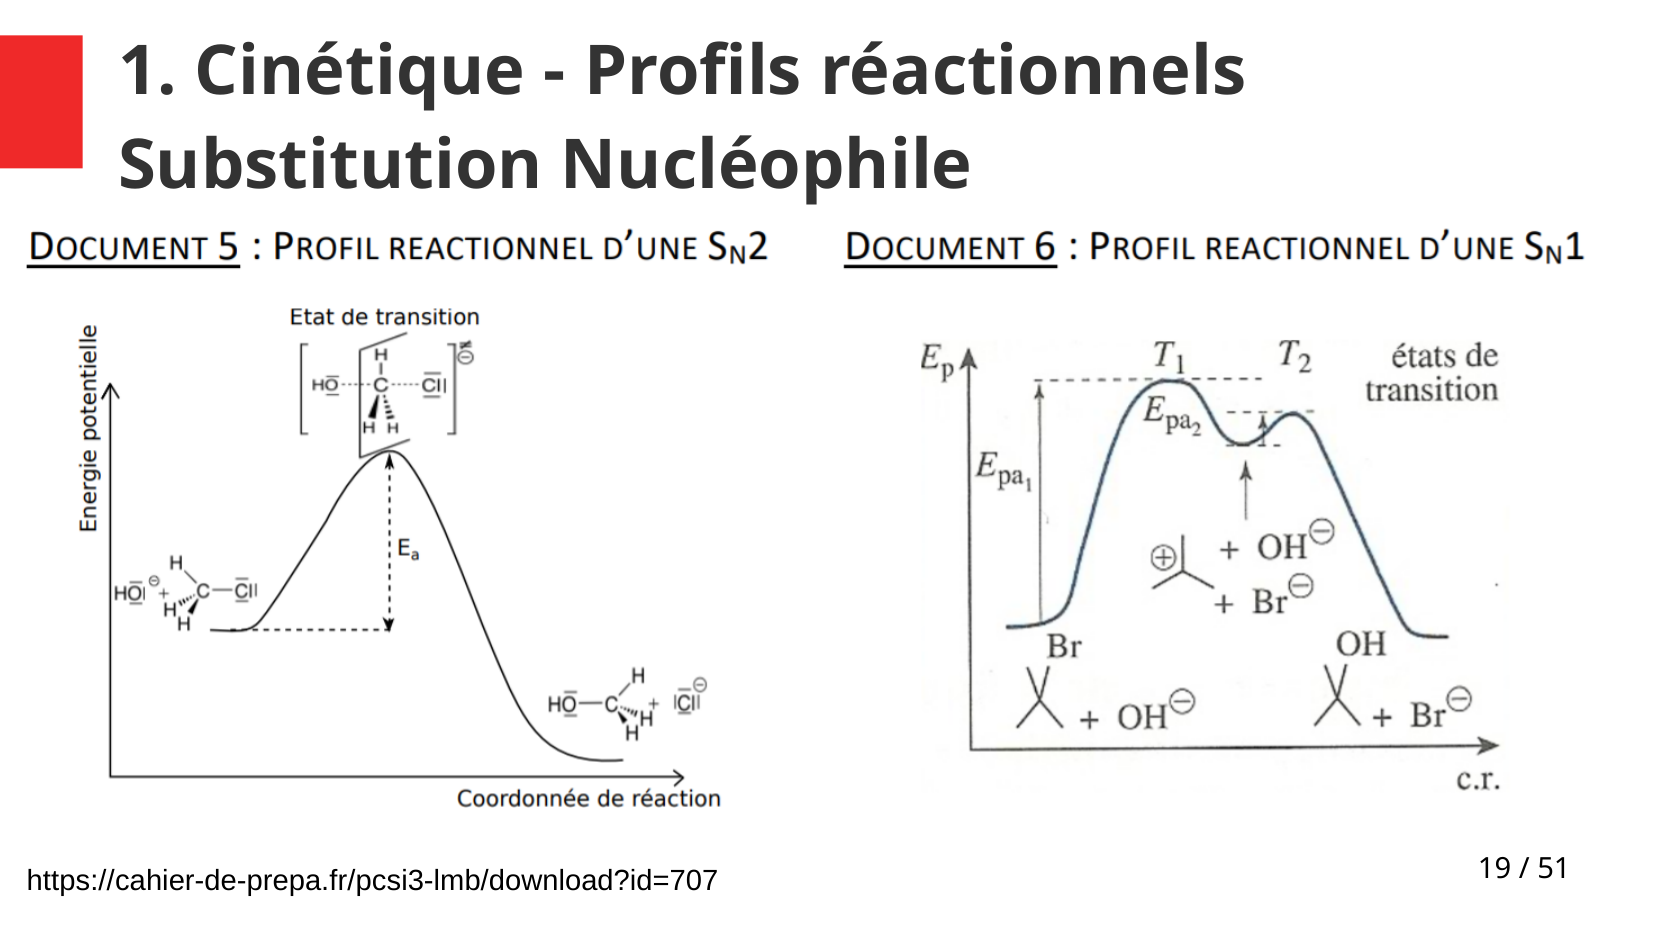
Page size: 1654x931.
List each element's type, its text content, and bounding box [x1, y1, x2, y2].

title 1. Cinétique - Profils réactionnels Substitution Nucléophile [118, 20, 1571, 209]
picture [11, 222, 1607, 827]
text_box https://cahier-de-prepa.fr/pcsi3-lmb/download?id=707 [11, 856, 1134, 931]
